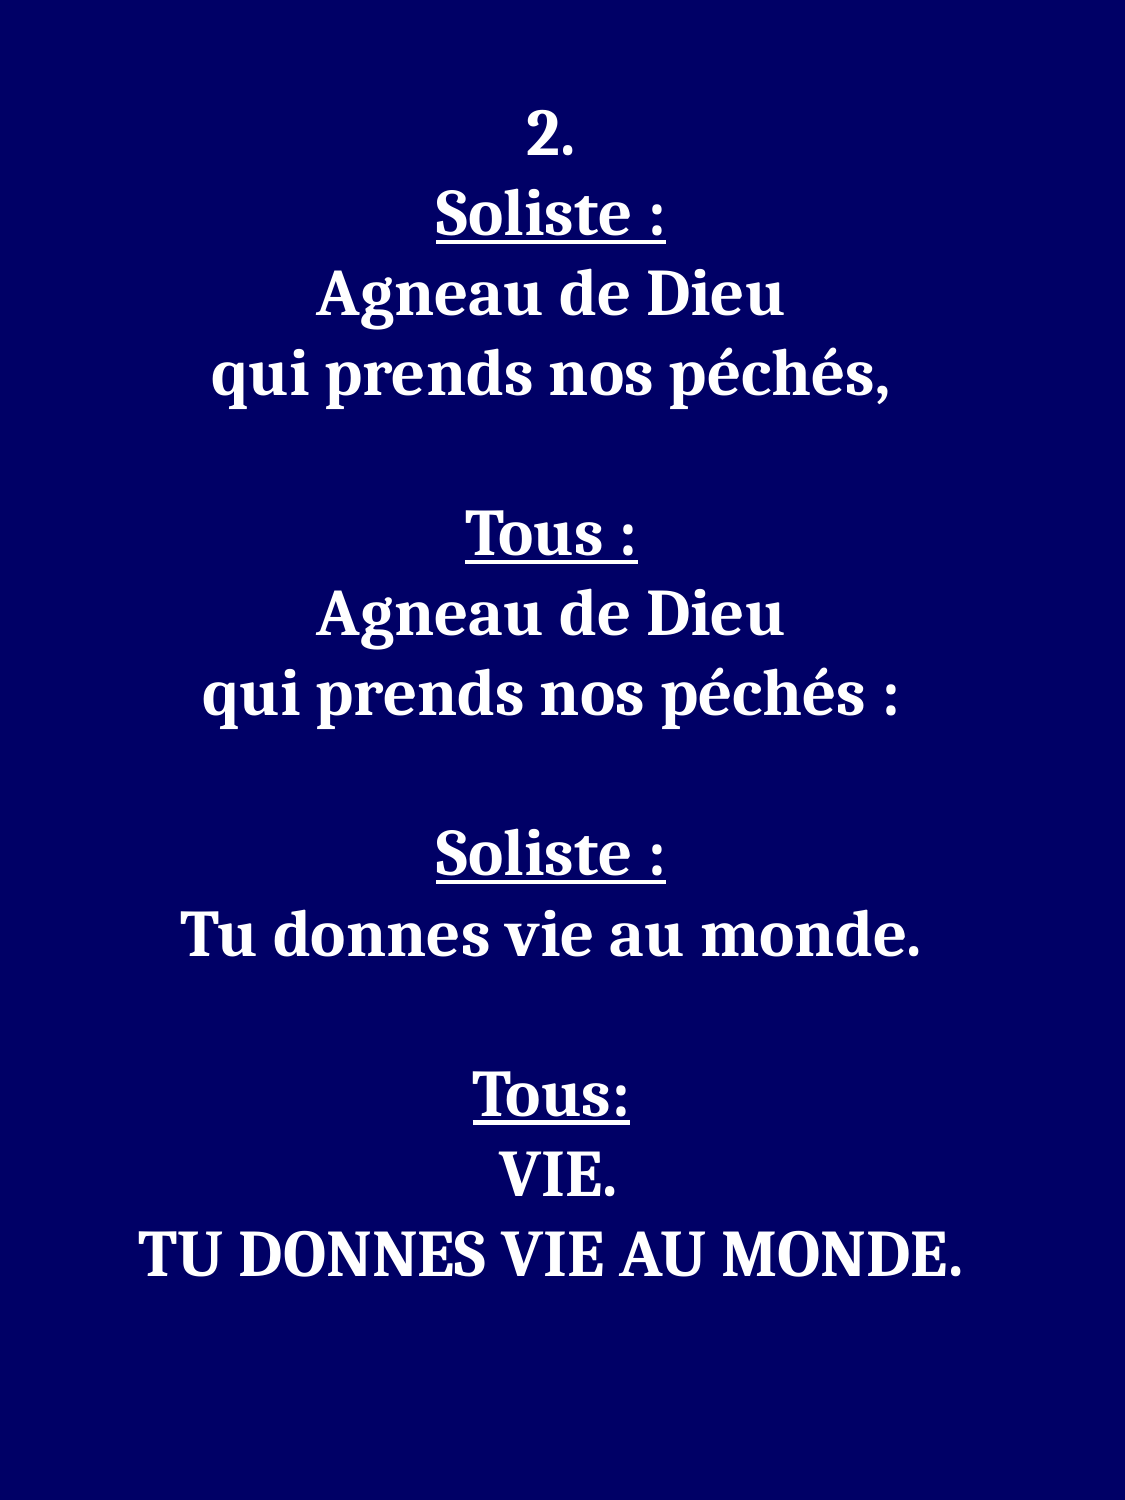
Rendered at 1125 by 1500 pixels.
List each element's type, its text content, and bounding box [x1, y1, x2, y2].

text_box 2. Soliste : Agneau de Dieu qui prends nos péchés, Tous : Agneau de Dieu qui prends nos péchés : Soliste : Tu donnes vie au monde. Tous: VIE. TU DONNES VIE AU MONDE. [66, 88, 1037, 1387]
